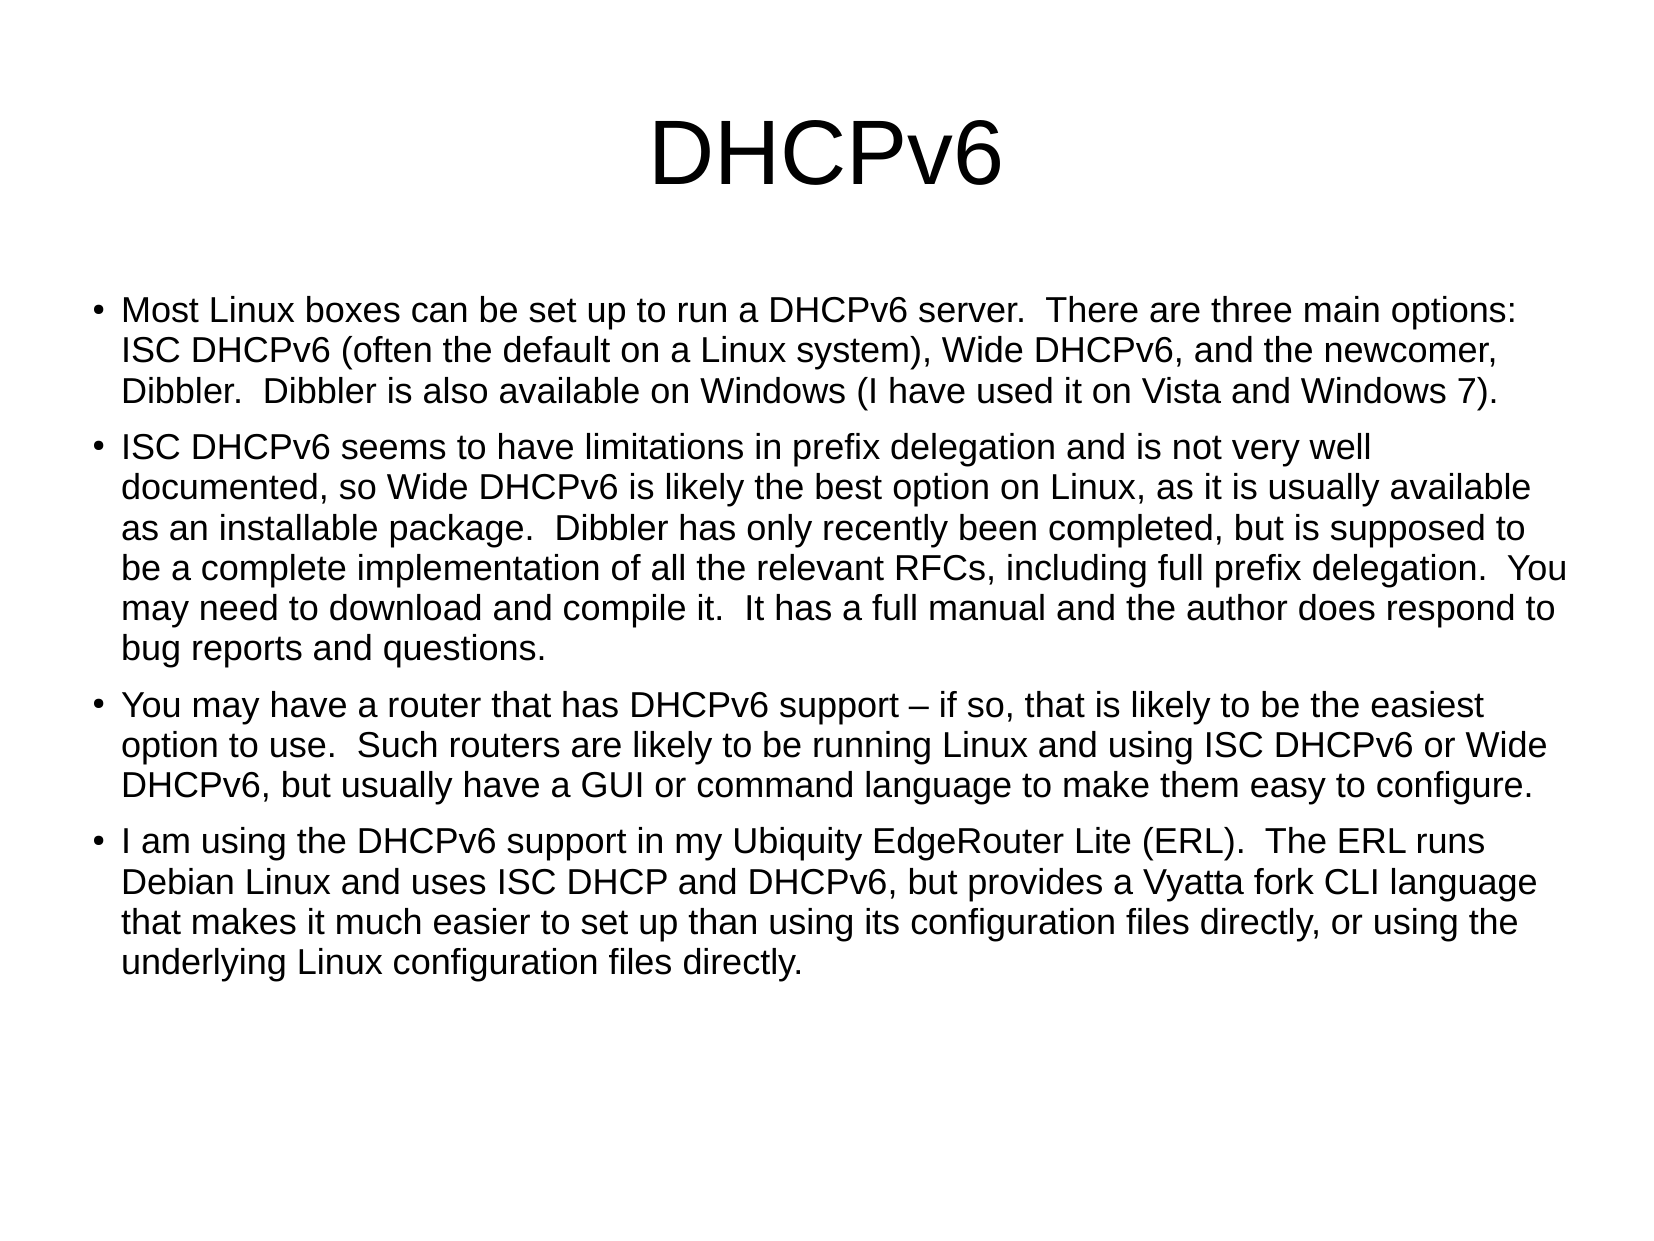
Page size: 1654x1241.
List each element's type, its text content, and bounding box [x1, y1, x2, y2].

list Most Linux boxes can be set up to run a DHCPv6 server. There are three main options: ISC DHCPv6 (often the default on a Linux system), Wide DHCPv6, and the newcomer, Dibbler. Dibbler is also available on Windows (I have used it on Vista and Windows 7). ISC DHCPv6 seems to have limitations in prefix delegation and is not very well documented, so Wide DHCPv6 is likely the best option on Linux, as it is usually available as an installable package. Dibbler has only recently been completed, but is supposed to be a complete implementation of all the relevant RFCs, including full prefix delegation. You may need to download and compile it. It has a full manual and the author does respond to bug reports and questions. You may have a router that has DHCPv6 support – if so, that is likely to be the easiest option to use. Such routers are likely to be running Linux and using ISC DHCPv6 or Wide DHCPv6, but usually have a GUI or command language to make them easy to configure. I am using the DHCPv6 support in my Ubiquity EdgeRouter Lite (ERL). The ERL runs Debian Linux and uses ISC DHCP and DHCPv6, but provides a Vyatta fork CLI language that makes it much easier to set up than using its configuration files directly, or using the underlying Linux configuration files directly. [82, 290, 1571, 1010]
title DHCPv6 [82, 49, 1571, 257]
